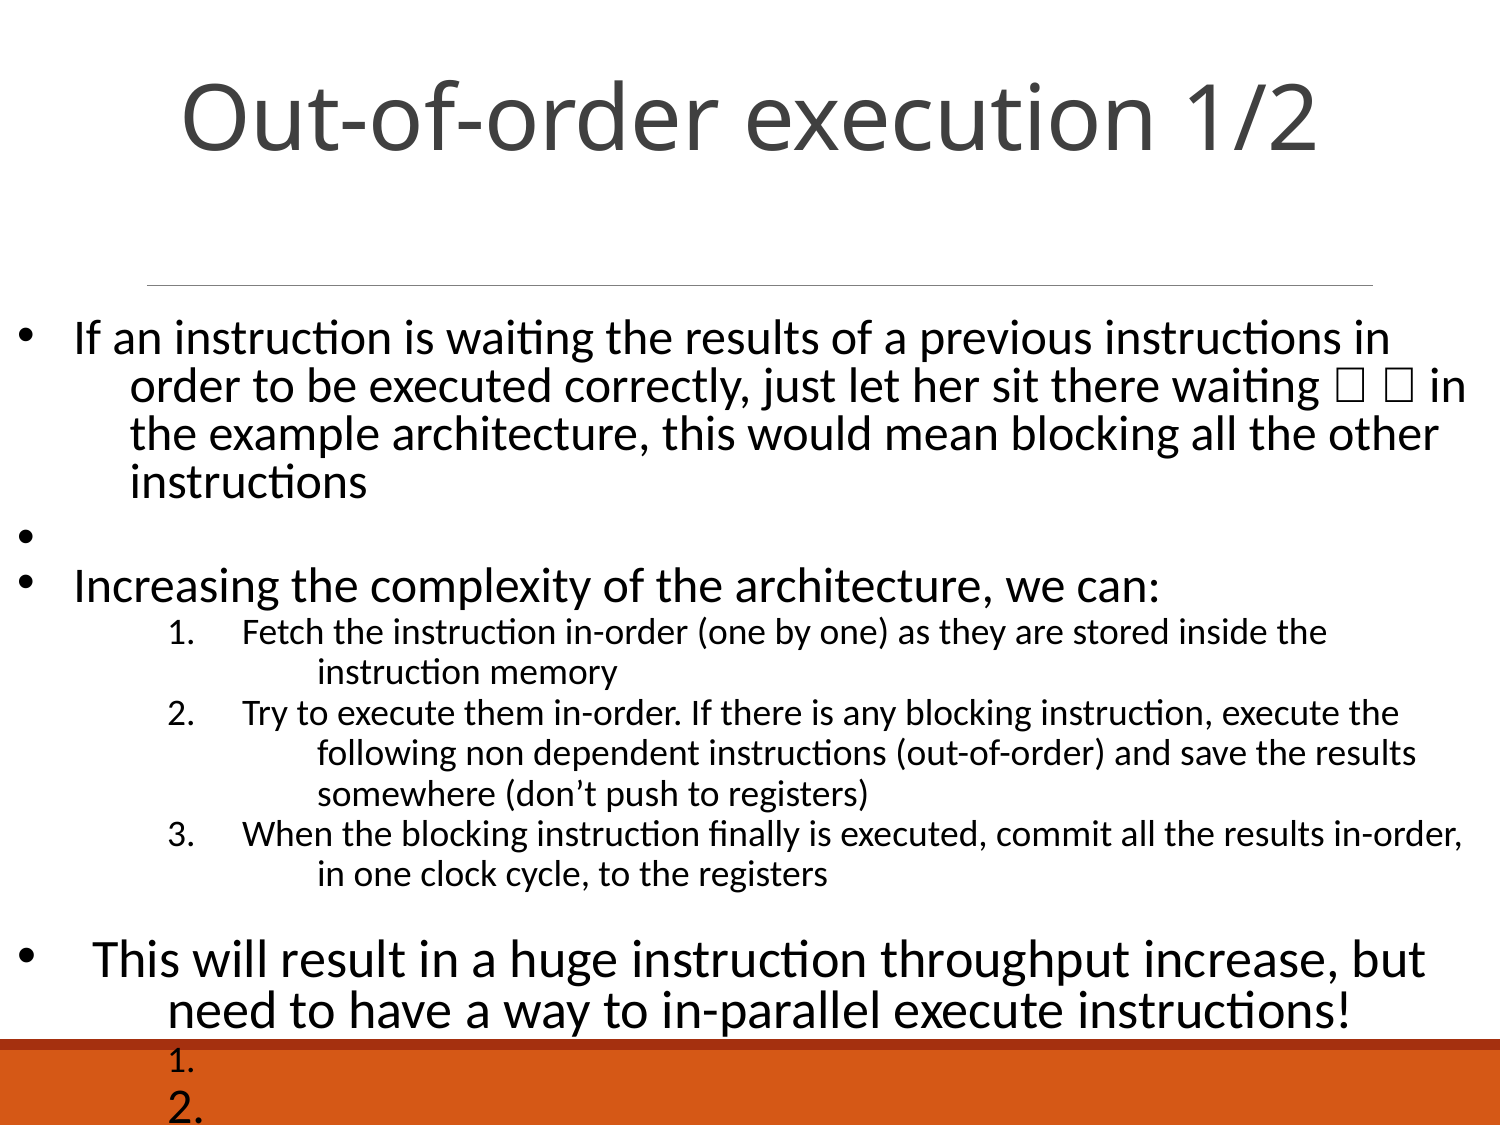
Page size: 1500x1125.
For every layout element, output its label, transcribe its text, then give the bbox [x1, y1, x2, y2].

text_box Out-of-order execution 1/2 [75, 50, 1425, 191]
text_box If an instruction is waiting the results of a previous instructions in order to be executed correctly, just let her sit there waiting   in the example architecture, this would mean blocking all the other instructions Increasing the complexity of the architecture, we can: Fetch the instruction in-order (one by one) as they are stored inside the instruction memory Try to execute them in-order. If there is any blocking instruction, execute the following non dependent instructions (out-of-order) and save the results somewhere (don’t push to registers) When the blocking instruction finally is executed, commit all the results in-order, in one clock cycle, to the registers This will result in a huge instruction throughput increase, but need to have a way to in-parallel execute instructions! [17, 316, 1483, 1090]
